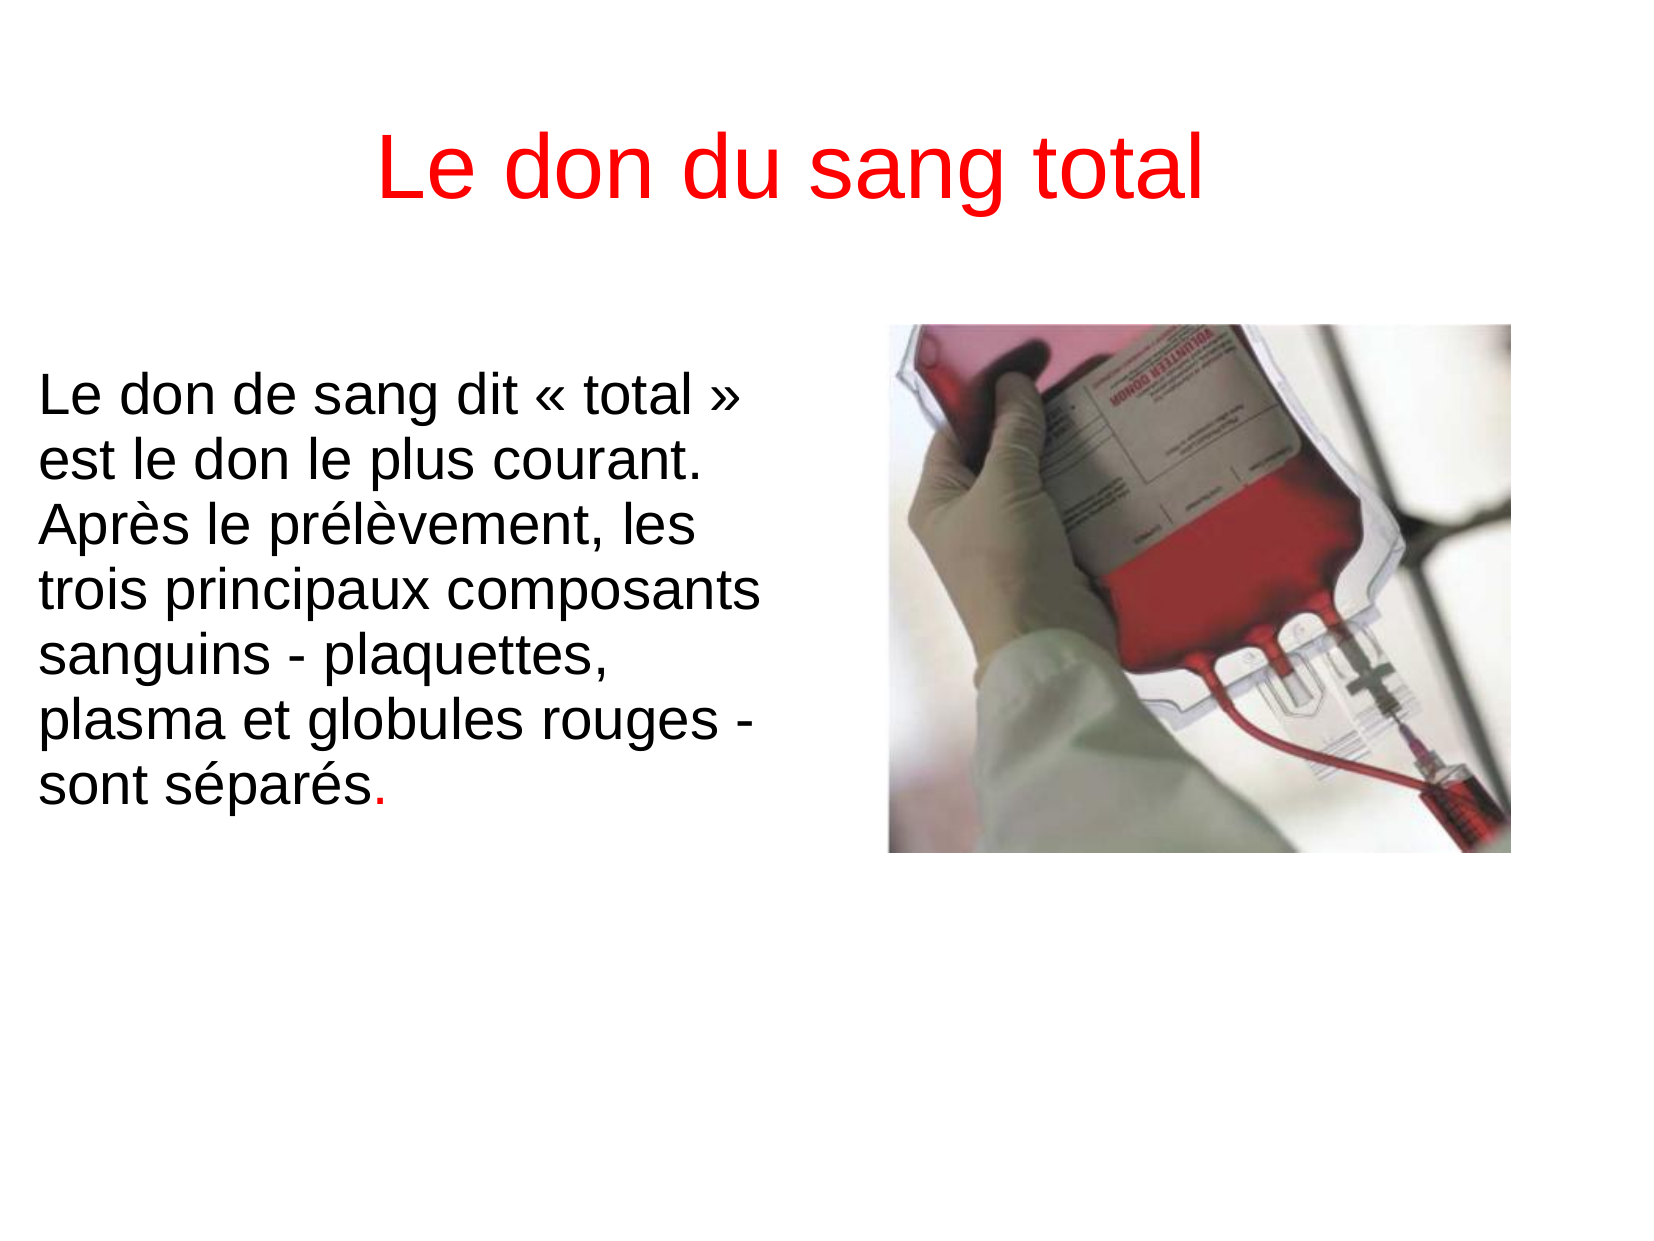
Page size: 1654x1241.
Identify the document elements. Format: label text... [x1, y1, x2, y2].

title Le don du sang total [47, 58, 1536, 266]
text_box Le don de sang dit « total » est le don le plus courant. Après le prélèvement, les trois principaux composants sanguins - plaquettes, plasma et globules rouges - sont séparés. [23, 354, 798, 1034]
picture [885, 324, 1511, 853]
